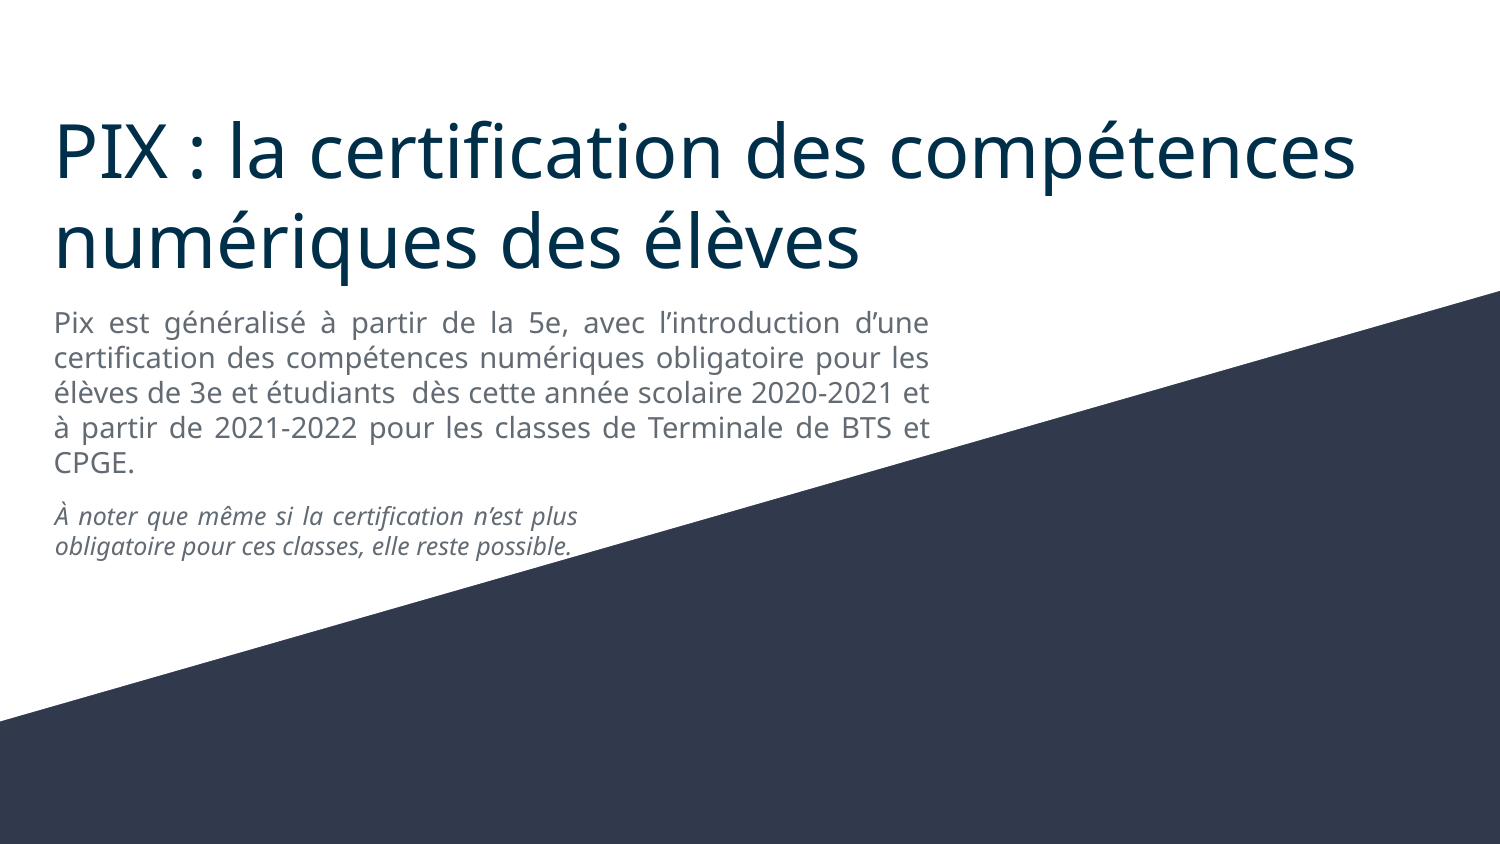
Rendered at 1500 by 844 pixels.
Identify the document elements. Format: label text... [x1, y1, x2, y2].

title PIX : la certification des compétences numériques des élèves [38, 88, 1491, 299]
subtitle Pix est généralisé à partir de la 5e, avec l’introduction d’une certification des compétences numériques obligatoire pour les élèves de 3e et étudiants dès cette année scolaire 2020-2021 et à partir de 2021-2022 pour les classes de Terminale de BTS et CPGE. [38, 289, 946, 456]
text_box À noter que même si la certification n’est plus obligatoire pour ces classes, elle reste possible. [40, 485, 595, 573]
